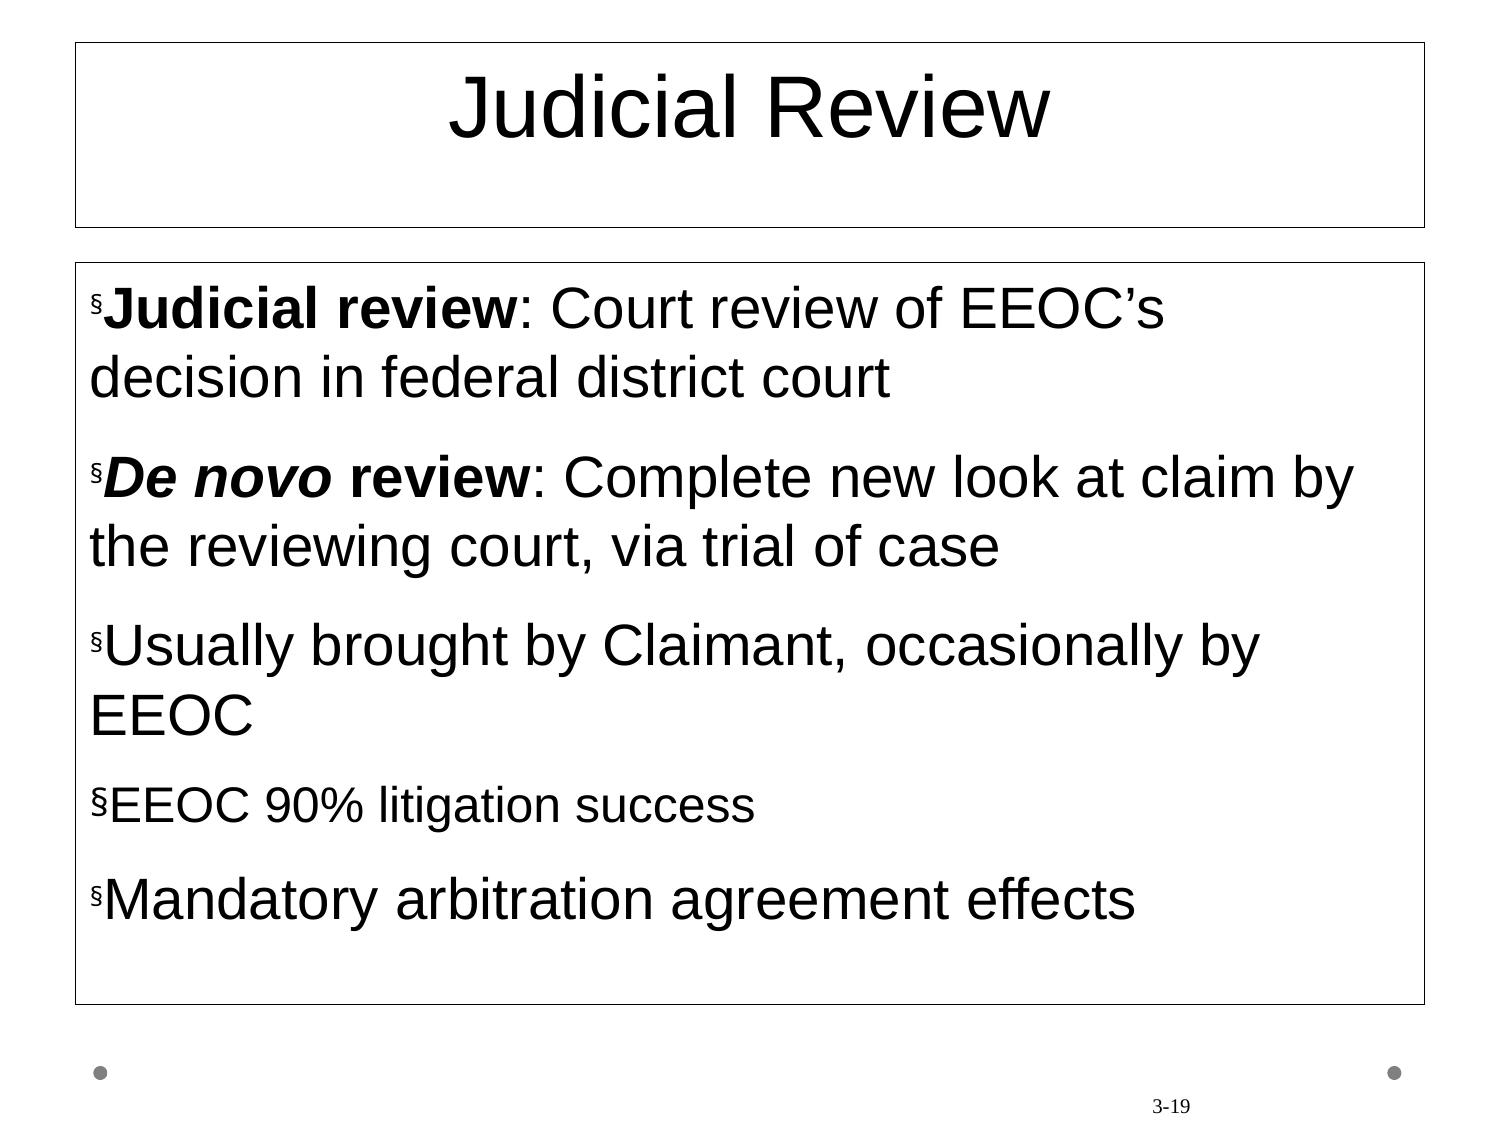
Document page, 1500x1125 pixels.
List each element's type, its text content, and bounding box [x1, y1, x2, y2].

list Judicial review: Court review of EEOC’s decision in federal district court De novo review: Complete new look at claim by the reviewing court, via trial of case Usually brought by Claimant, occasionally by EEOC EEOC 90% litigation success Mandatory arbitration agreement effects [75, 262, 1425, 1005]
title Judicial Review [75, 42, 1425, 228]
